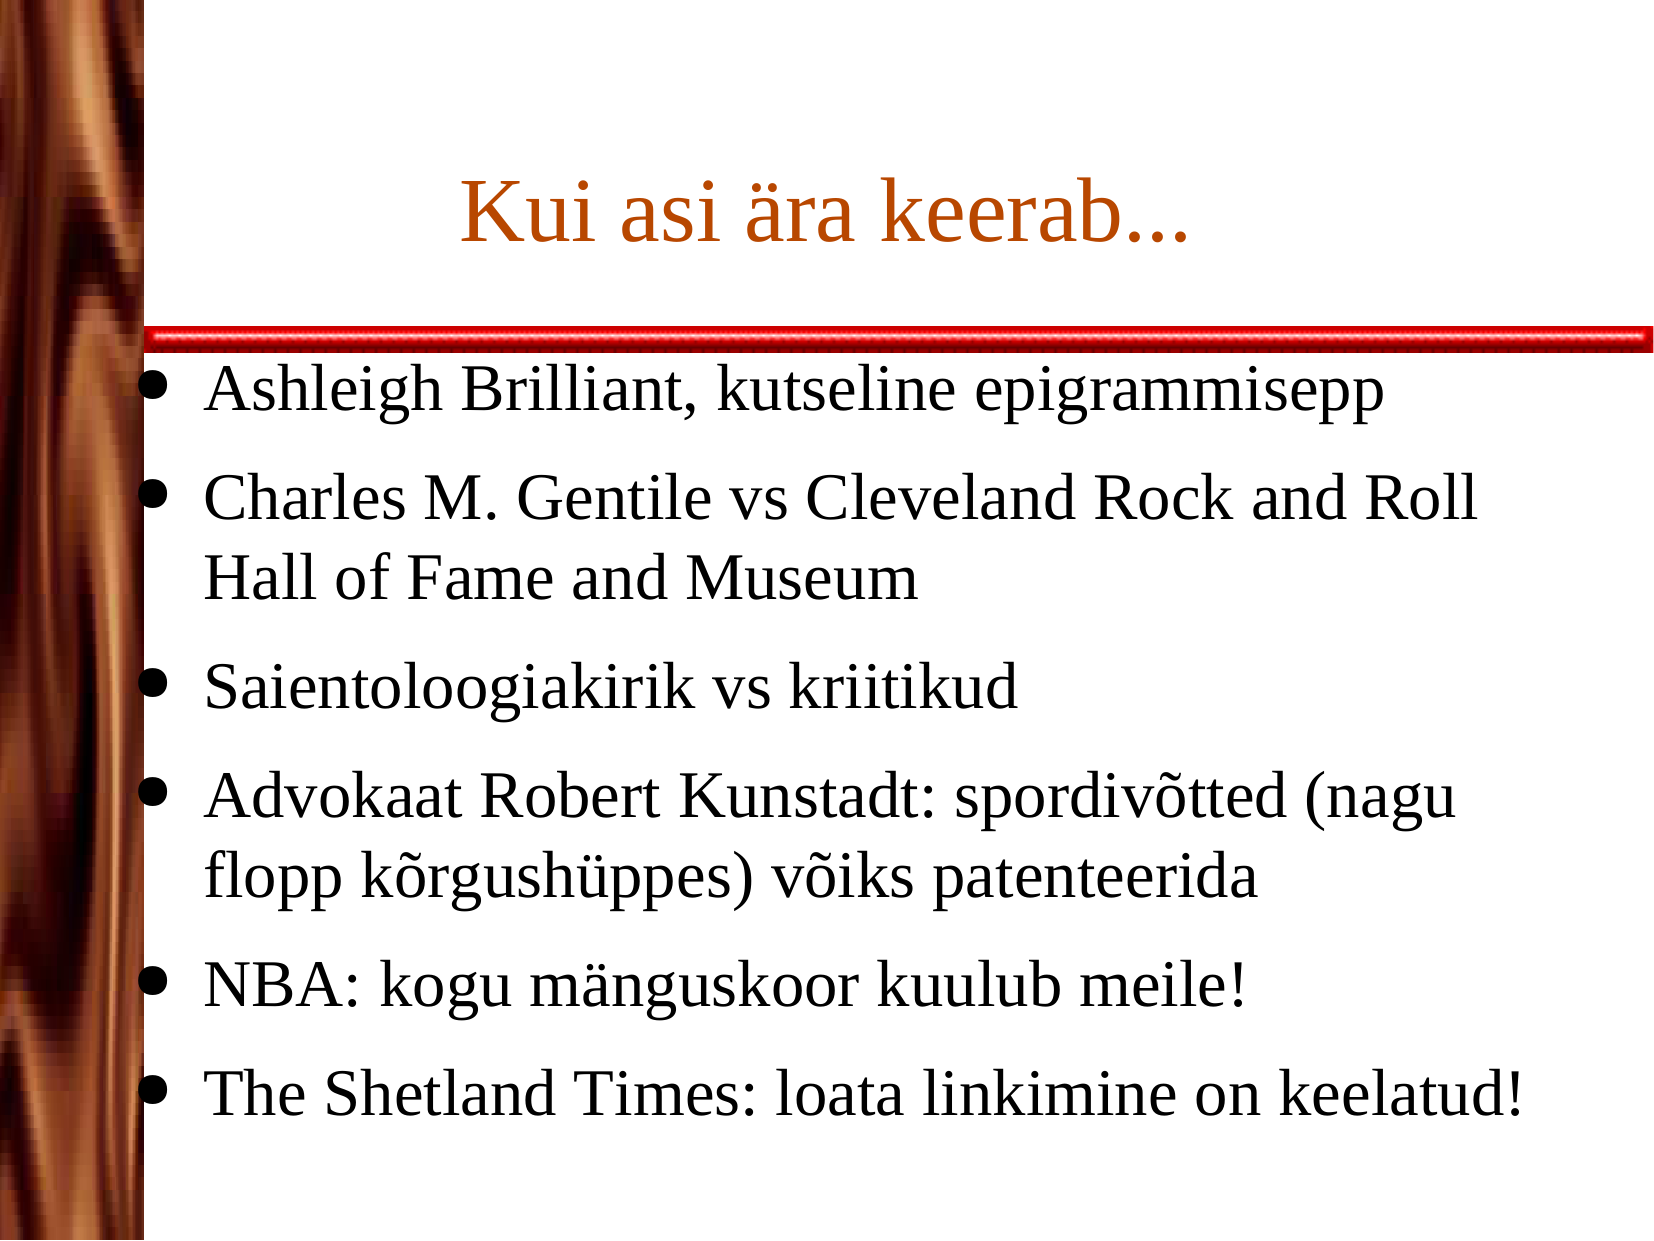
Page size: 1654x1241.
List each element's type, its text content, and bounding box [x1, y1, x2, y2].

picture [0, 0, 1654, 1240]
list Ashleigh Brilliant, kutseline epigrammisepp Charles M. Gentile vs Cleveland Rock and Roll Hall of Fame and Museum Saientoloogiakirik vs kriitikud Advokaat Robert Kunstadt: spordivõtted (nagu flopp kõrgushüppes) võiks patenteerida NBA: kogu mänguskoor kuulub meile! The Shetland Times: loata linkimine on keelatud! [121, 344, 1533, 1126]
title Kui asi ära keerab... [121, 100, 1533, 312]
